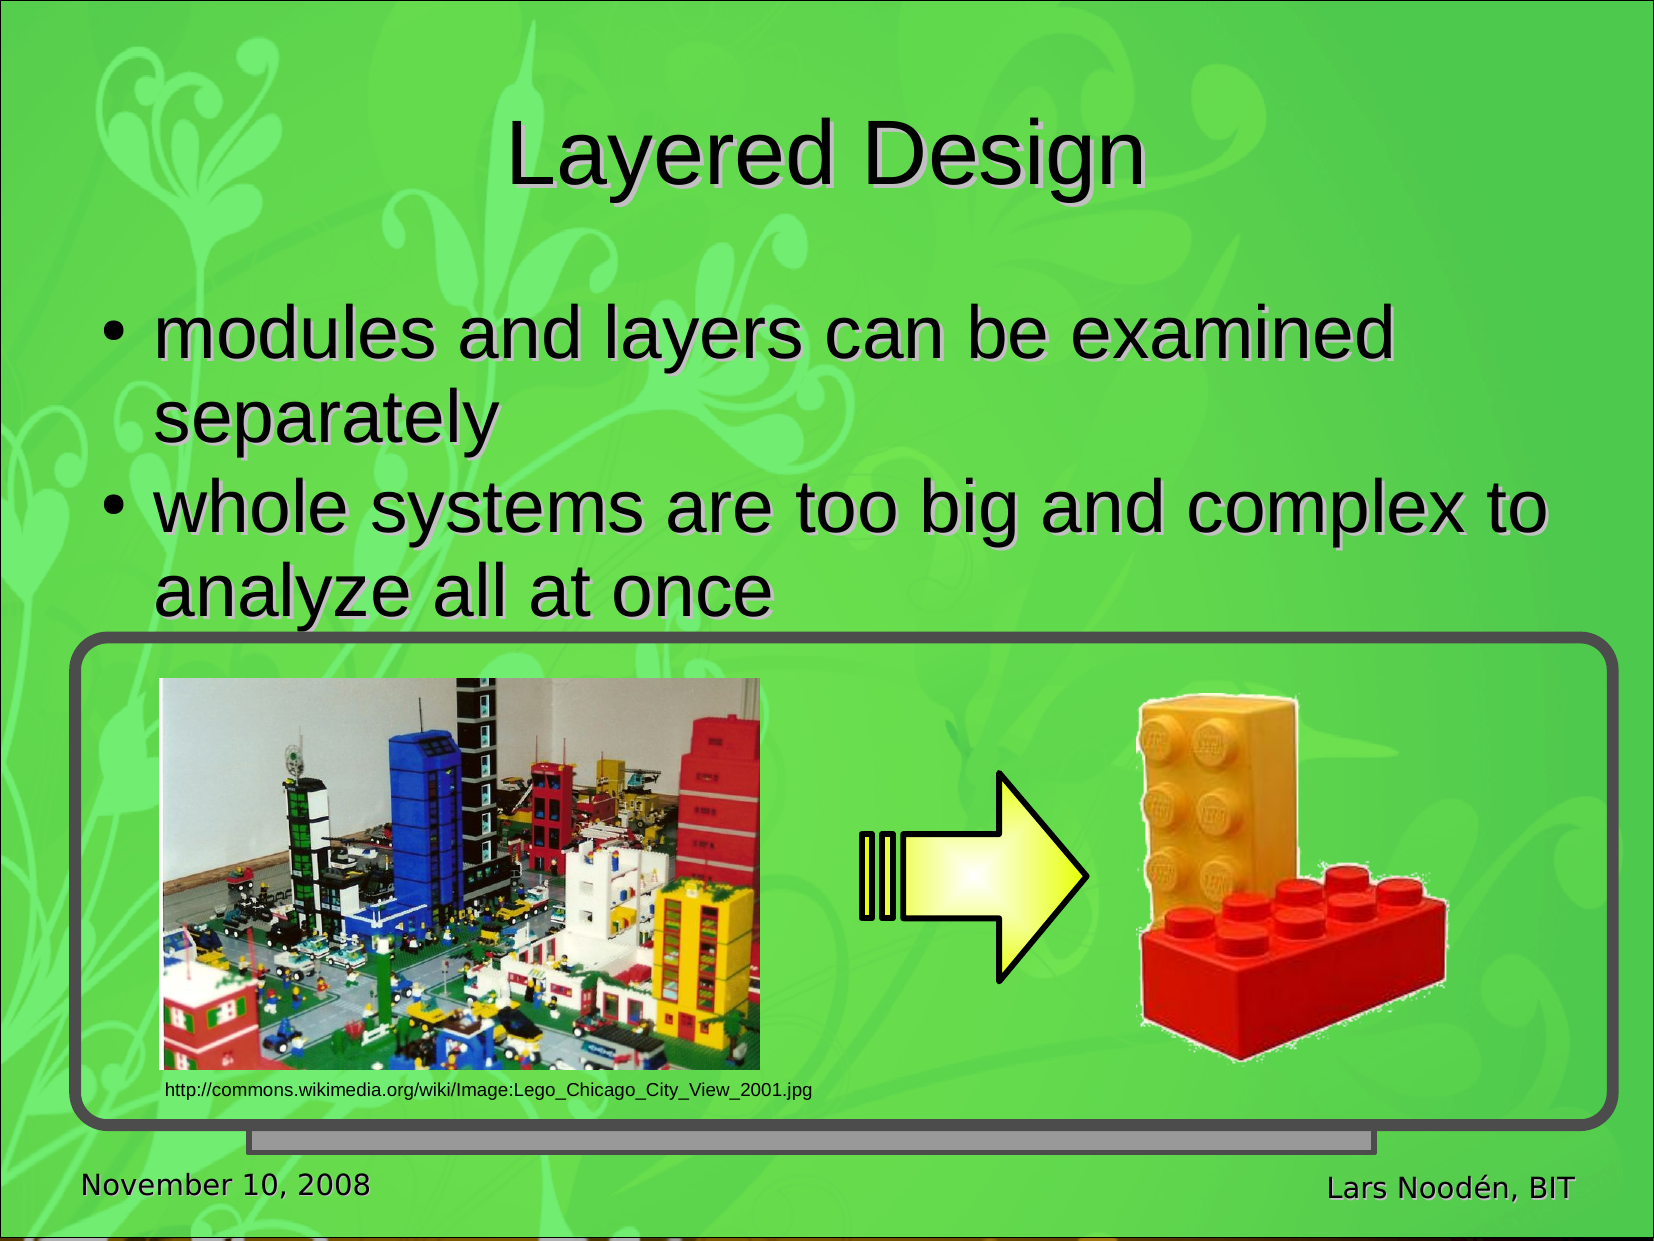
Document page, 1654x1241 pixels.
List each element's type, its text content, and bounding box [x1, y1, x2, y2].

picture [159, 678, 760, 1070]
text_box [903, 772, 1087, 982]
picture [1136, 693, 1453, 1067]
list modules and layers can be examined separately whole systems are too big and complex to analyze all at once [82, 290, 1571, 640]
text_box [252, 1132, 1371, 1150]
text_box [882, 834, 893, 919]
list modules and layers can be examined separately whole systems are too big and complex to analyze all at once [82, 644, 1571, 1109]
text_box http://commons.wikimedia.org/wiki/Image:Lego_Chicago_City_View_2001.jpg [150, 1071, 938, 1114]
text_box [861, 834, 873, 919]
title Layered Design [82, 49, 1571, 257]
